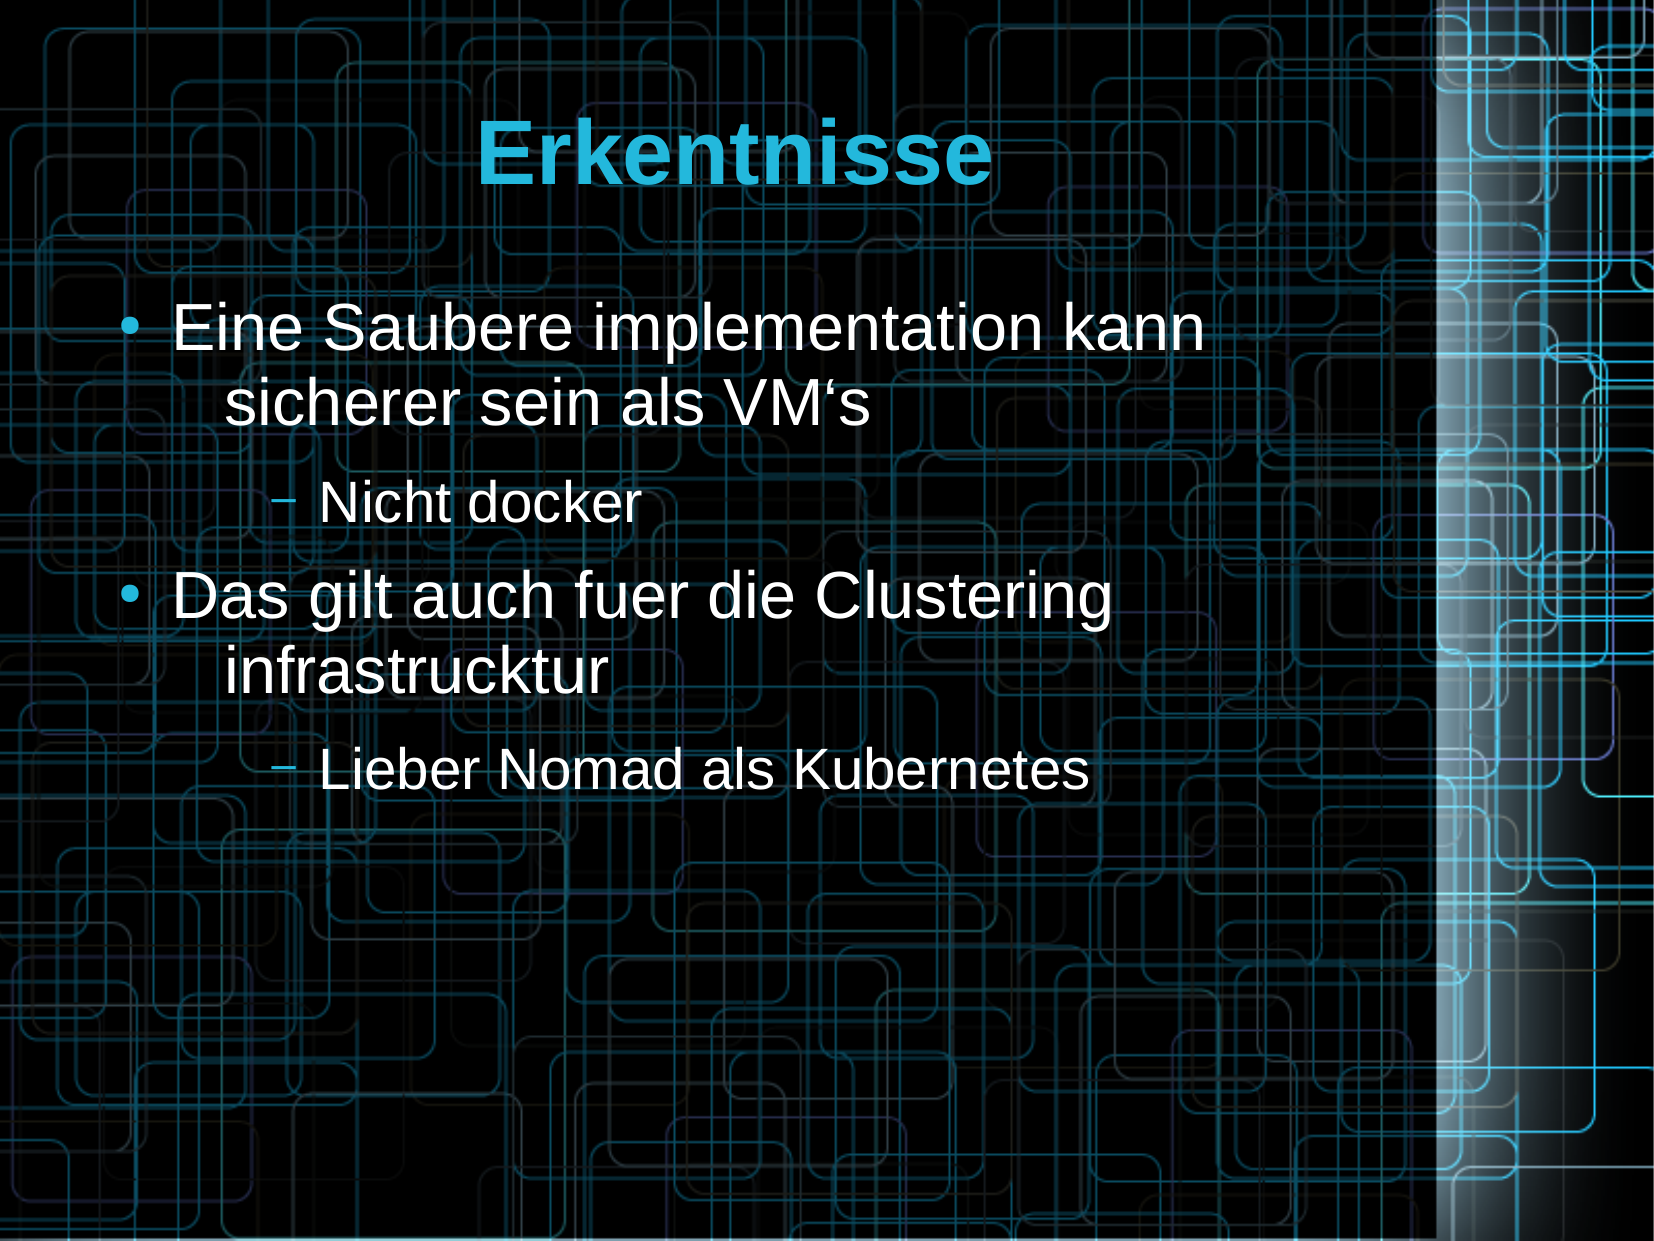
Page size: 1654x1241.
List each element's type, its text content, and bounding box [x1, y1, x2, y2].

title Erkentnisse [82, 49, 1388, 257]
picture [0, 0, 1654, 1241]
list Eine Saubere implementation kann sicherer sein als VM‘s Nicht docker Das gilt auch fuer die Clustering infrastrucktur Lieber Nomad als Kubernetes [82, 290, 1388, 1010]
